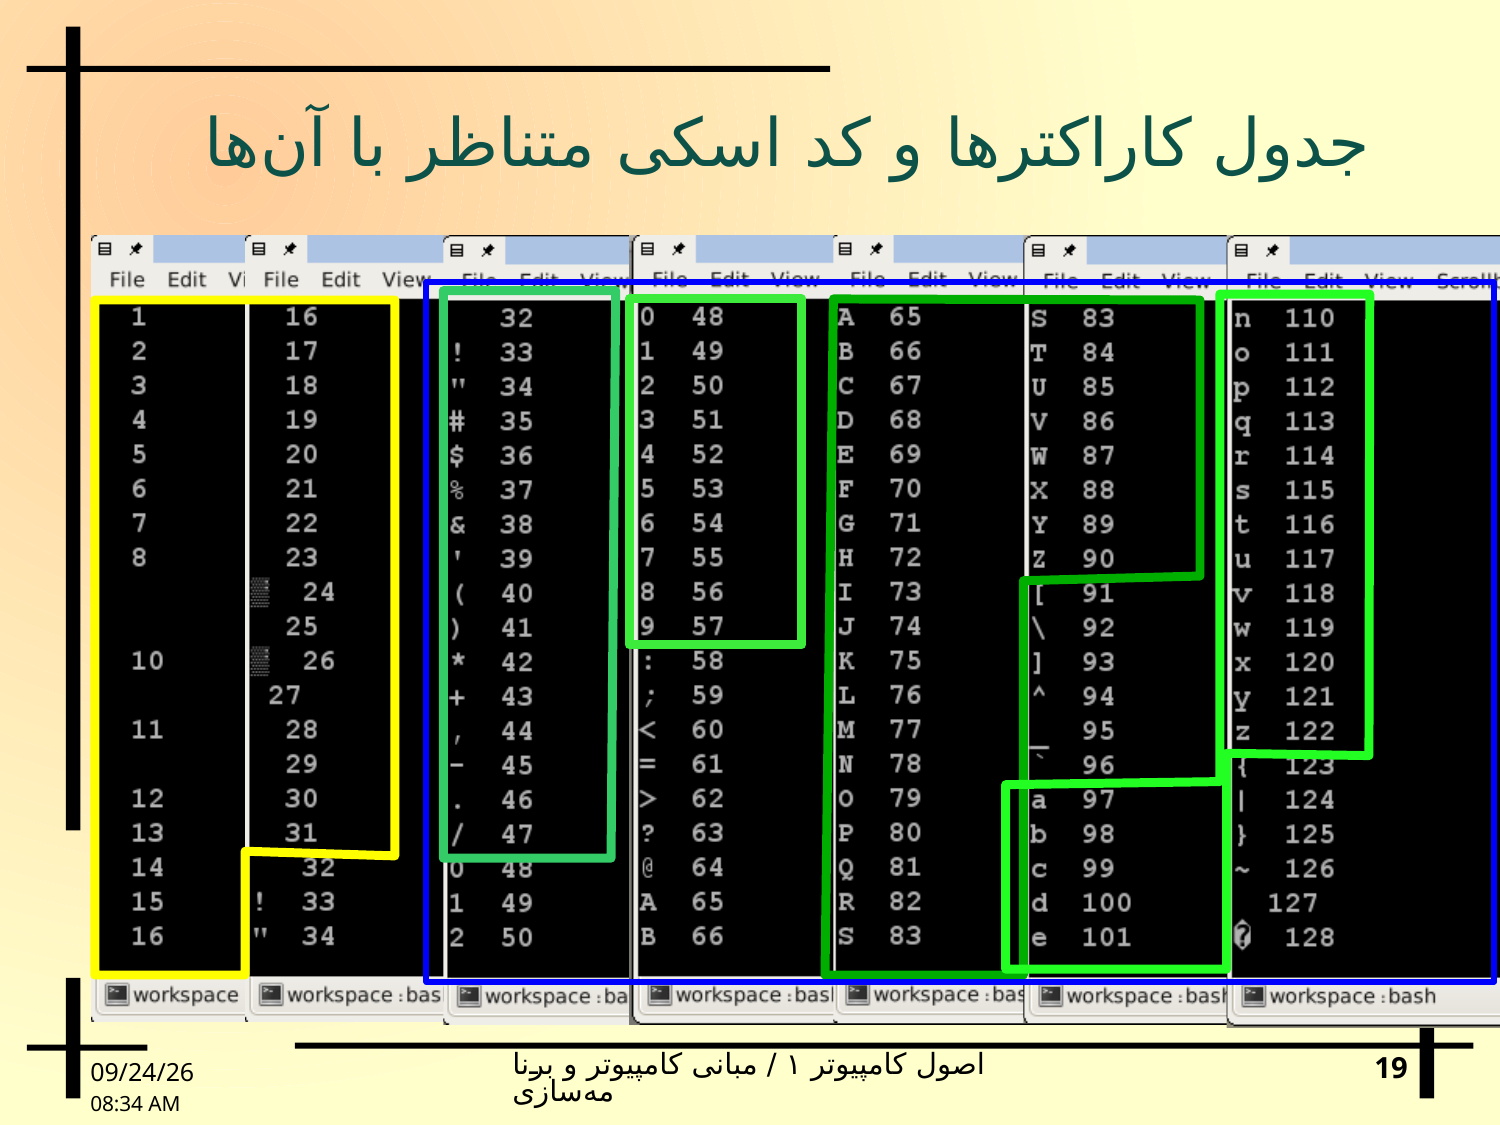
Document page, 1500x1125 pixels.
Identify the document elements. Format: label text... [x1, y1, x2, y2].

list جدول کاراکترها و کد اسکی متناظر با آن‌ها [150, 104, 1425, 209]
picture [100, 305, 390, 970]
picture [91, 235, 1500, 1028]
